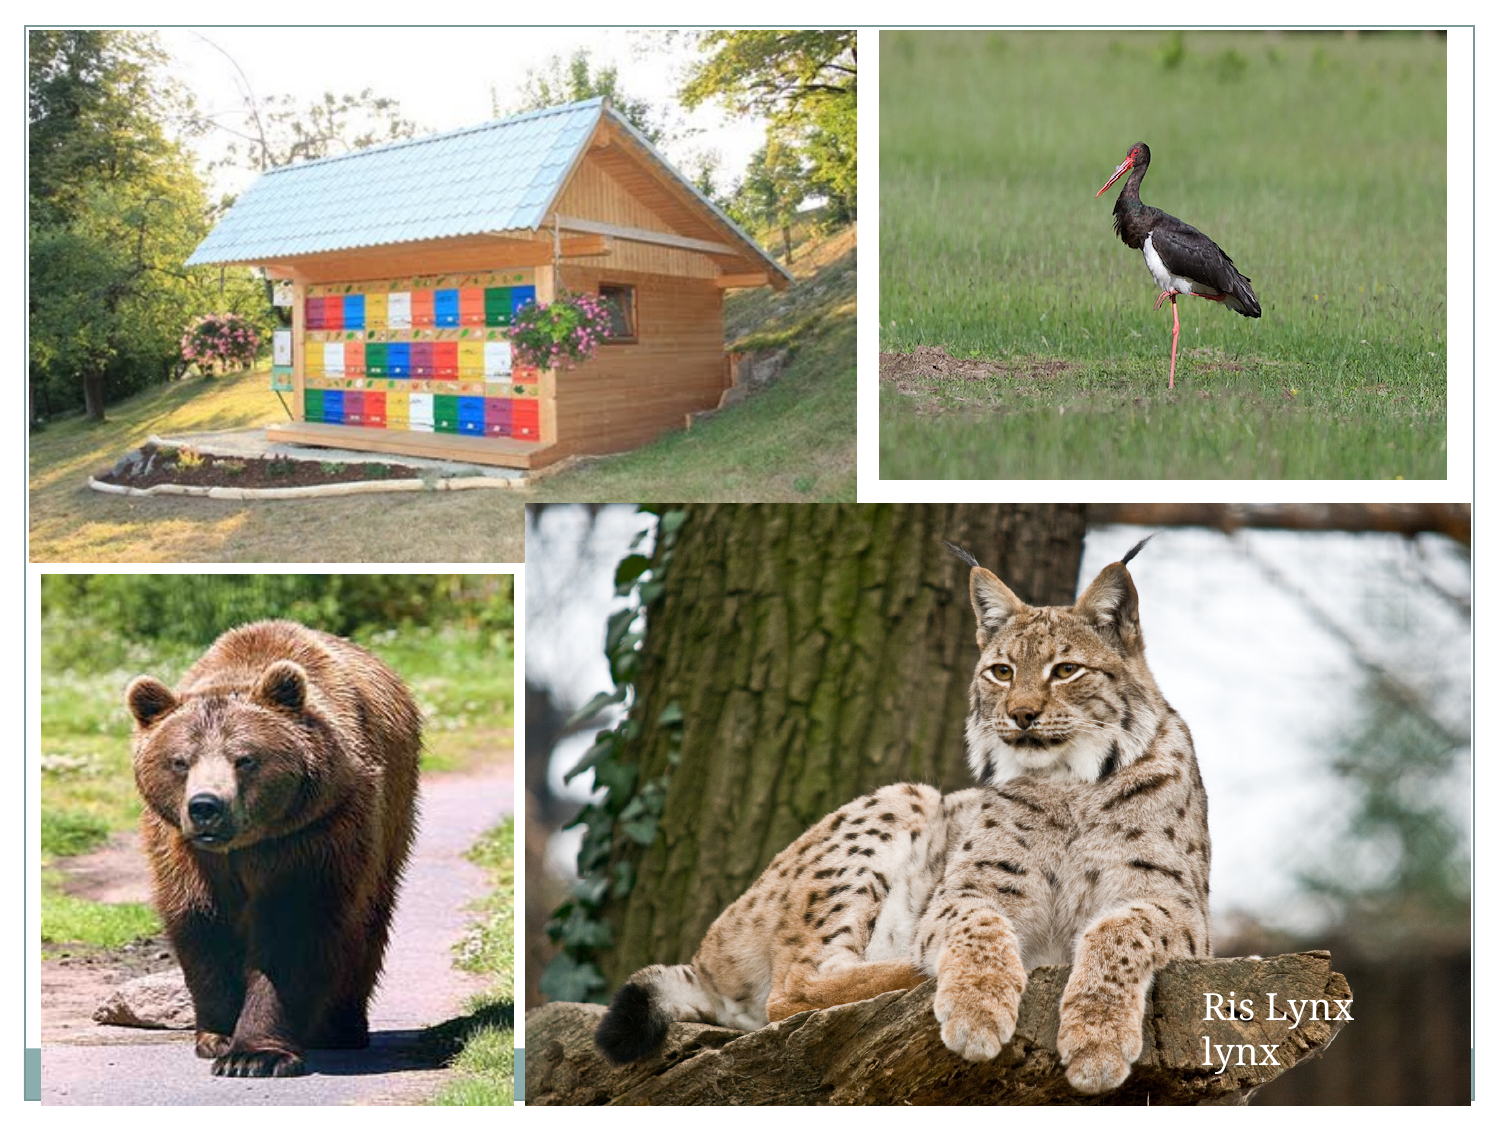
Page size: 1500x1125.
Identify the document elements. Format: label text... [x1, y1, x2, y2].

picture [29, 30, 1471, 1106]
picture [41, 574, 514, 1106]
text_box Ris Lynx lynx [1187, 976, 1447, 1081]
picture [879, 30, 1447, 480]
